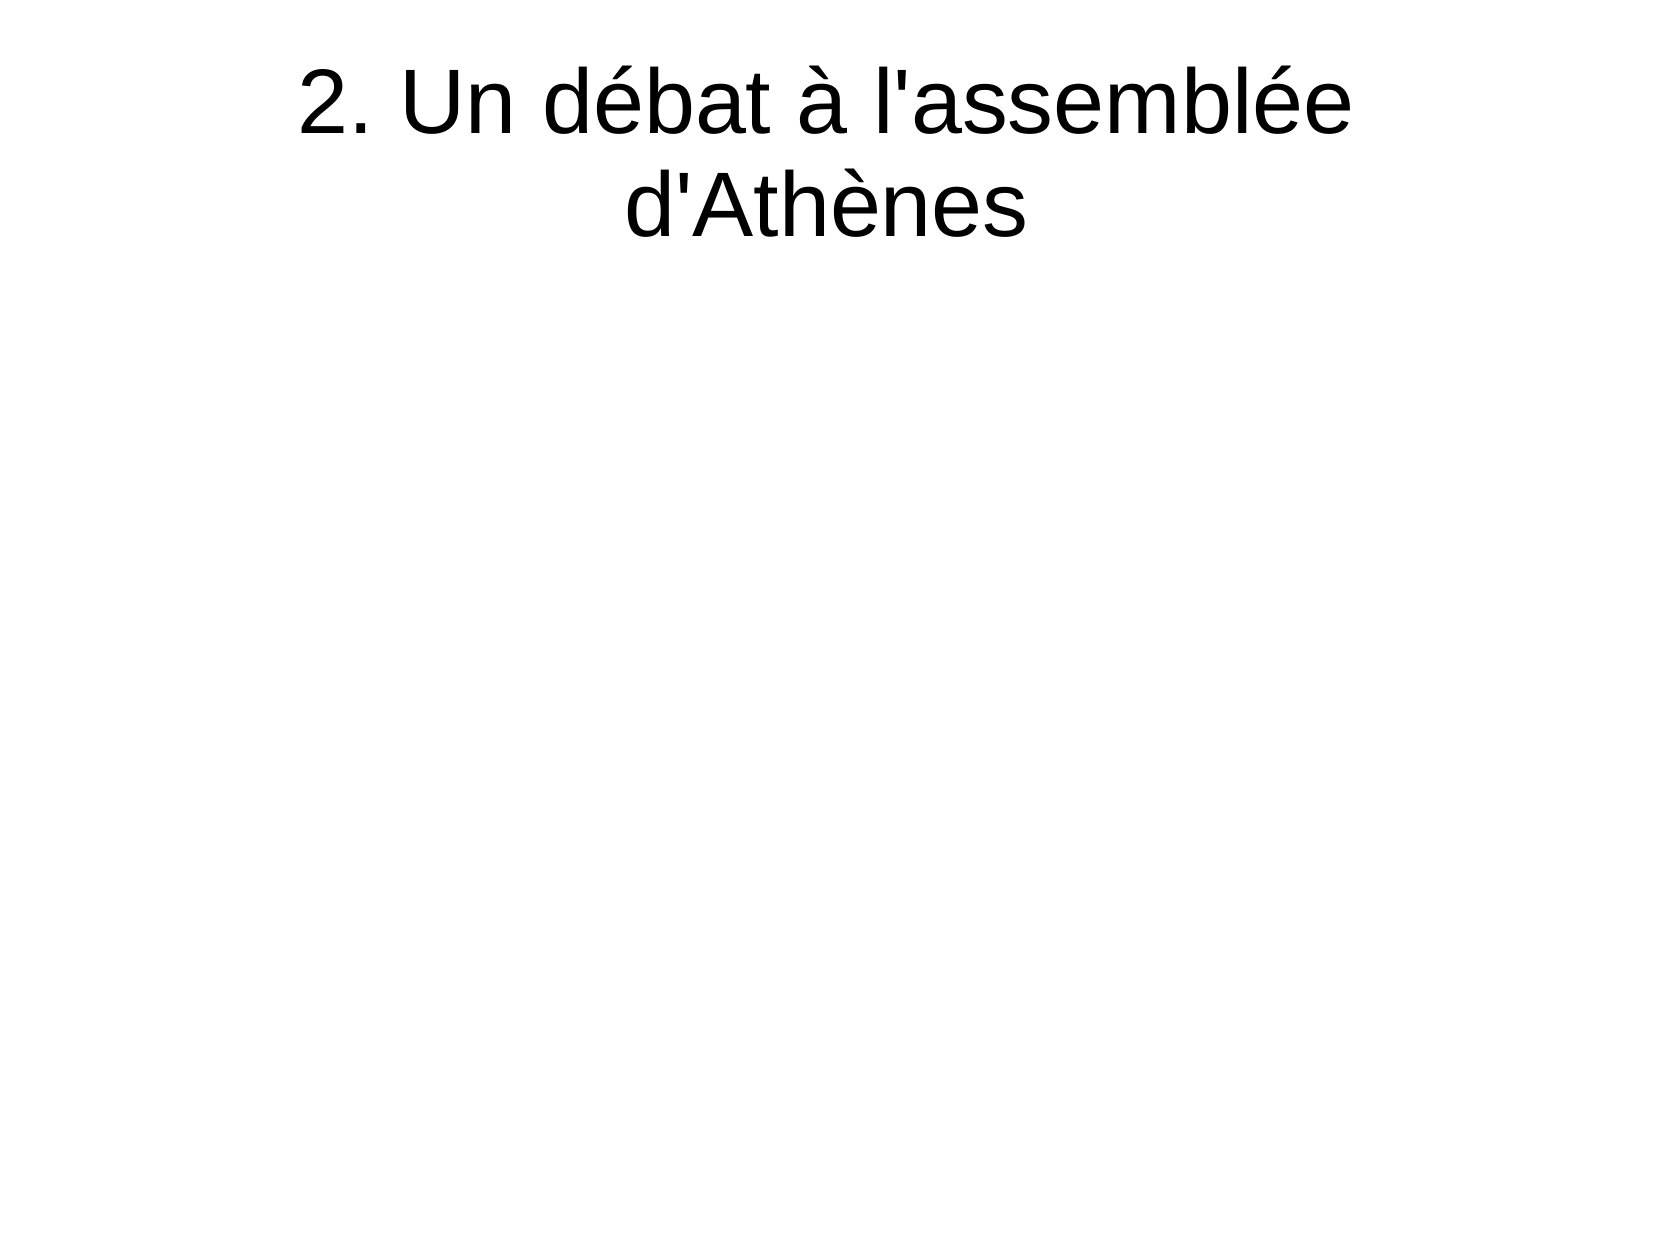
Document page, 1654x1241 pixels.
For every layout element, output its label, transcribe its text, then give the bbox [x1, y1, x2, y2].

title 2. Un débat à l'assemblée d'Athènes [82, 50, 1571, 256]
